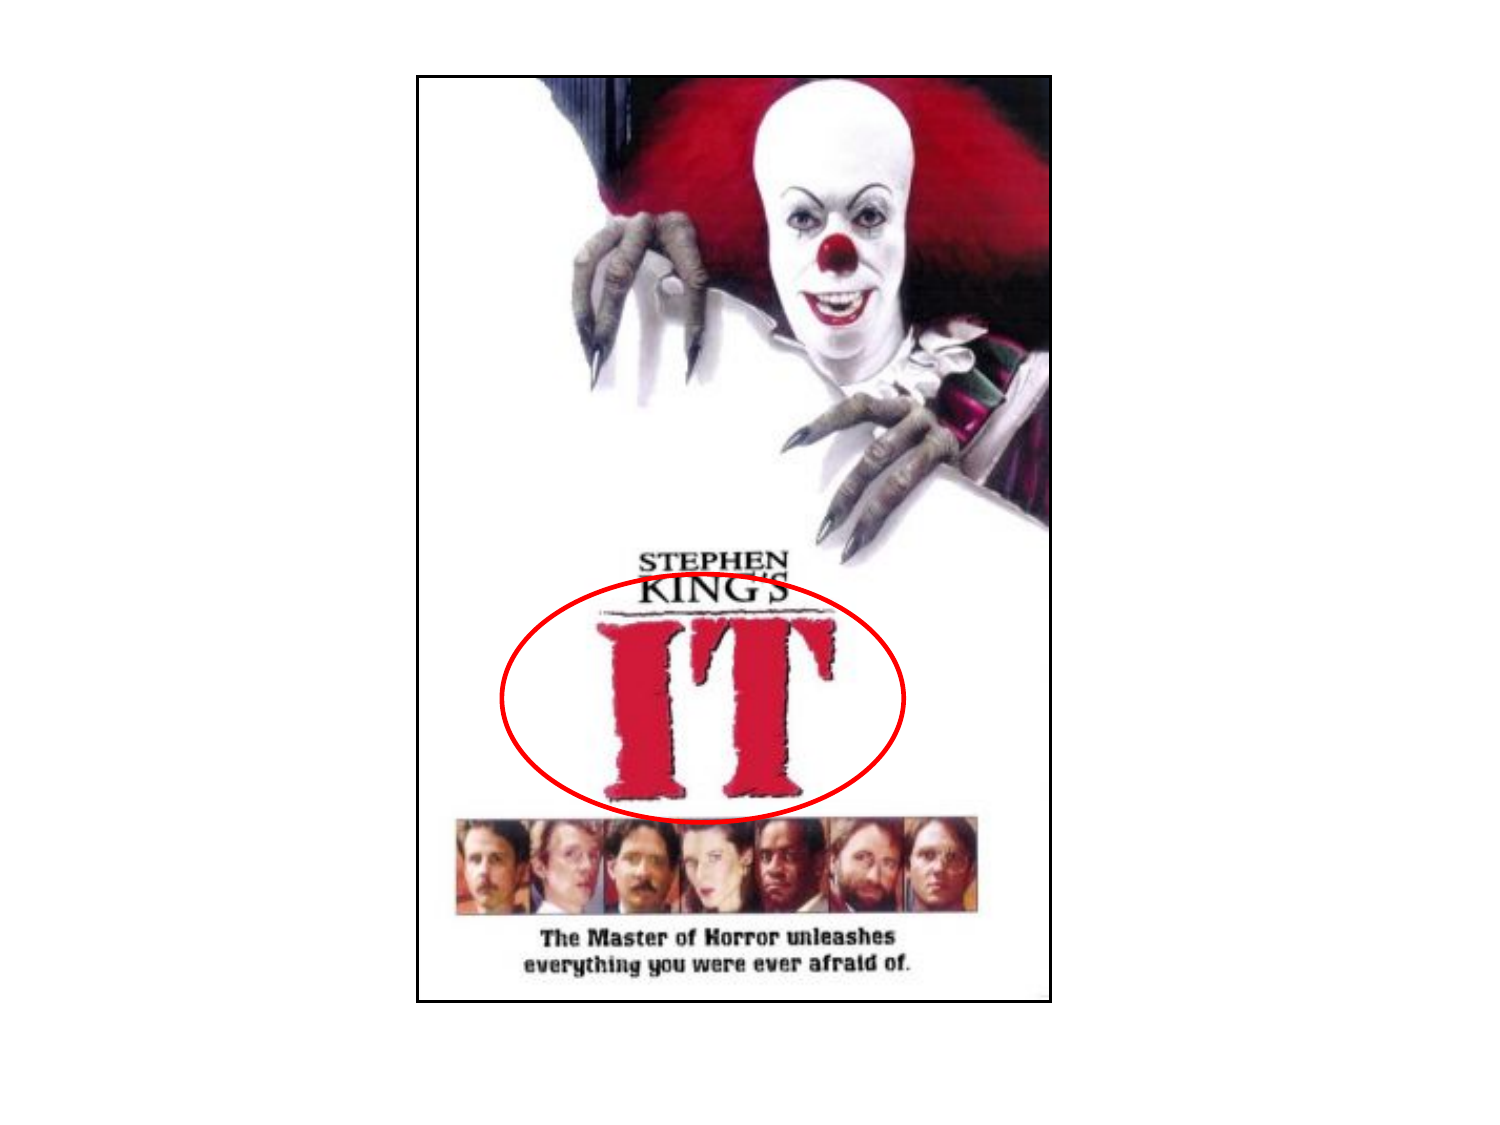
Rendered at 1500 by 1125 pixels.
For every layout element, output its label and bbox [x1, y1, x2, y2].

picture [419, 78, 1050, 1000]
